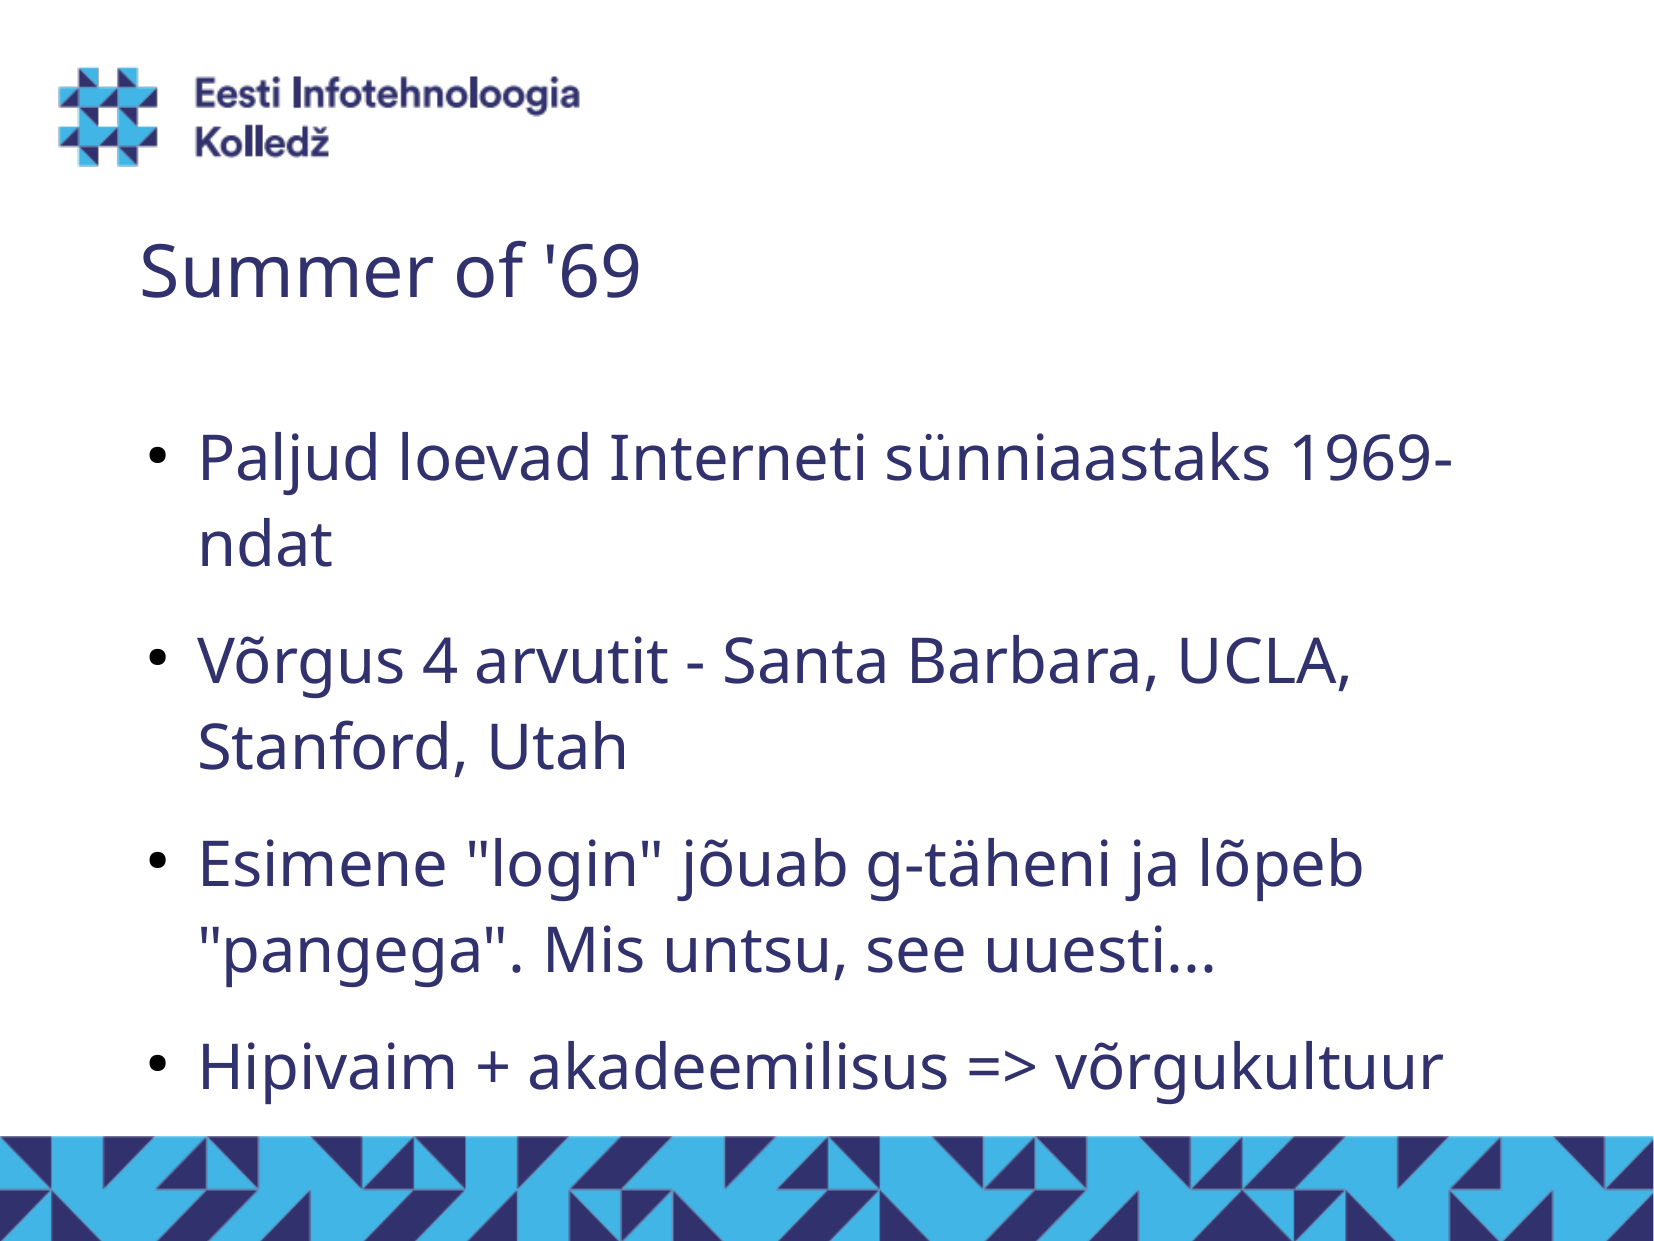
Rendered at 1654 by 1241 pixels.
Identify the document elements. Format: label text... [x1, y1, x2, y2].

title Summer of '69 [139, 165, 1548, 372]
list Paljud loevad Interneti sünniaastaks 1969-ndat Võrgus 4 arvutit - Santa Barbara, UCLA, Stanford, Utah Esimene "login" jõuab g-täheni ja lõpeb "pangega". Mis untsu, see uuesti... Hipivaim + akadeemilisus => võrgukultuur [129, 413, 1548, 1111]
